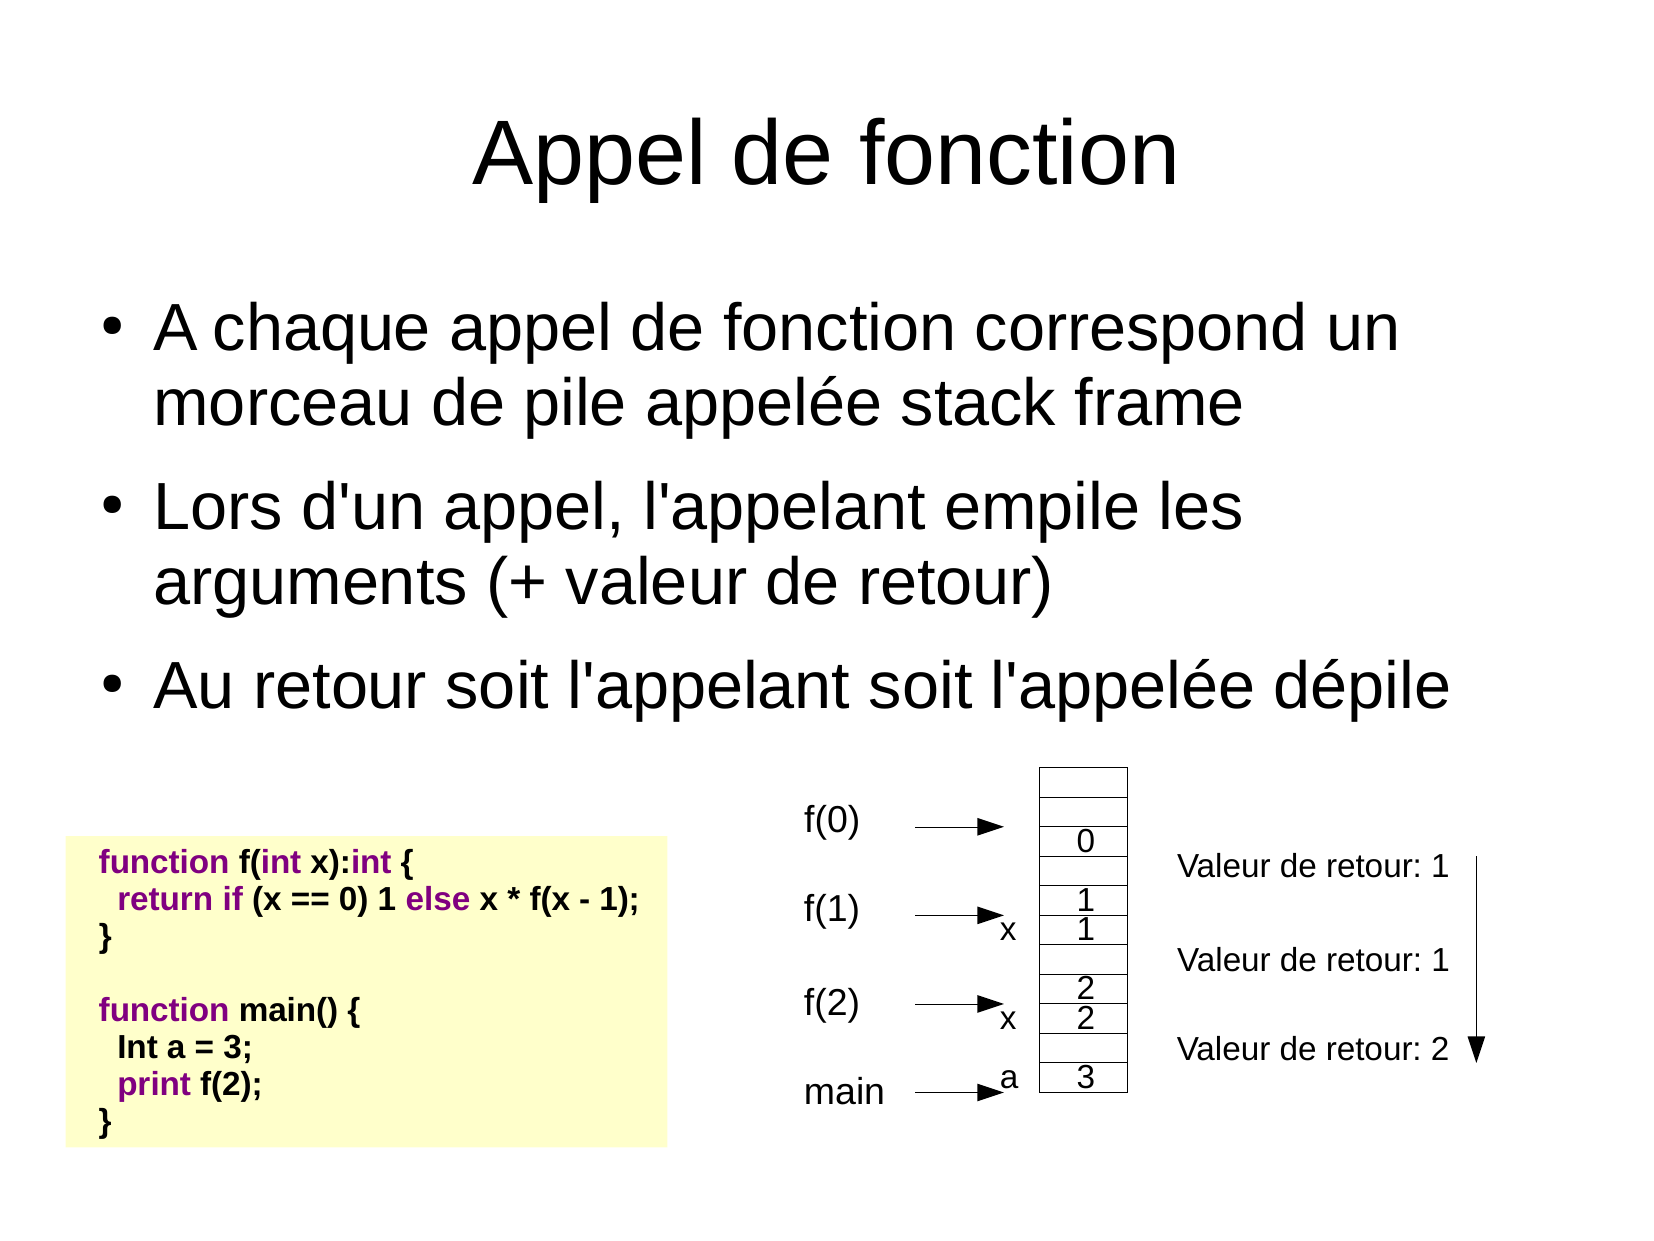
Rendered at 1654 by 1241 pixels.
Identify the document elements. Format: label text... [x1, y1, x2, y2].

text_box f(2) [789, 974, 876, 1032]
text_box 1 [1061, 874, 1111, 926]
text_box function f(int x):int { return if (x == 0) 1 else x * f(x - 1); } function main() { Int a = 3; print f(2); } [65, 836, 668, 1148]
text_box 2 [1061, 1015, 1111, 1044]
list A chaque appel de fonction correspond un morceau de pile appelée stack frame Lors d'un appel, l'appelant empile les arguments (+ valeur de retour) Au retour soit l'appelant soit l'appelée dépile [82, 290, 1571, 724]
text_box 1 [1061, 926, 1111, 956]
text_box x [985, 903, 1032, 956]
text_box 0 [1061, 814, 1111, 867]
text_box f(0) [789, 791, 876, 849]
text_box Valeur de retour: 1 [1162, 839, 1468, 892]
text_box a [985, 1051, 1034, 1104]
text_box 3 [1061, 1051, 1110, 1104]
text_box 2 [1061, 962, 1111, 1015]
text_box x [985, 992, 1032, 1044]
text_box f(1) [789, 879, 876, 937]
title Appel de fonction [82, 56, 1571, 250]
text_box Valeur de retour: 2 [1162, 1022, 1469, 1075]
text_box Valeur de retour: 1 [1162, 934, 1468, 987]
text_box main [789, 1062, 901, 1120]
